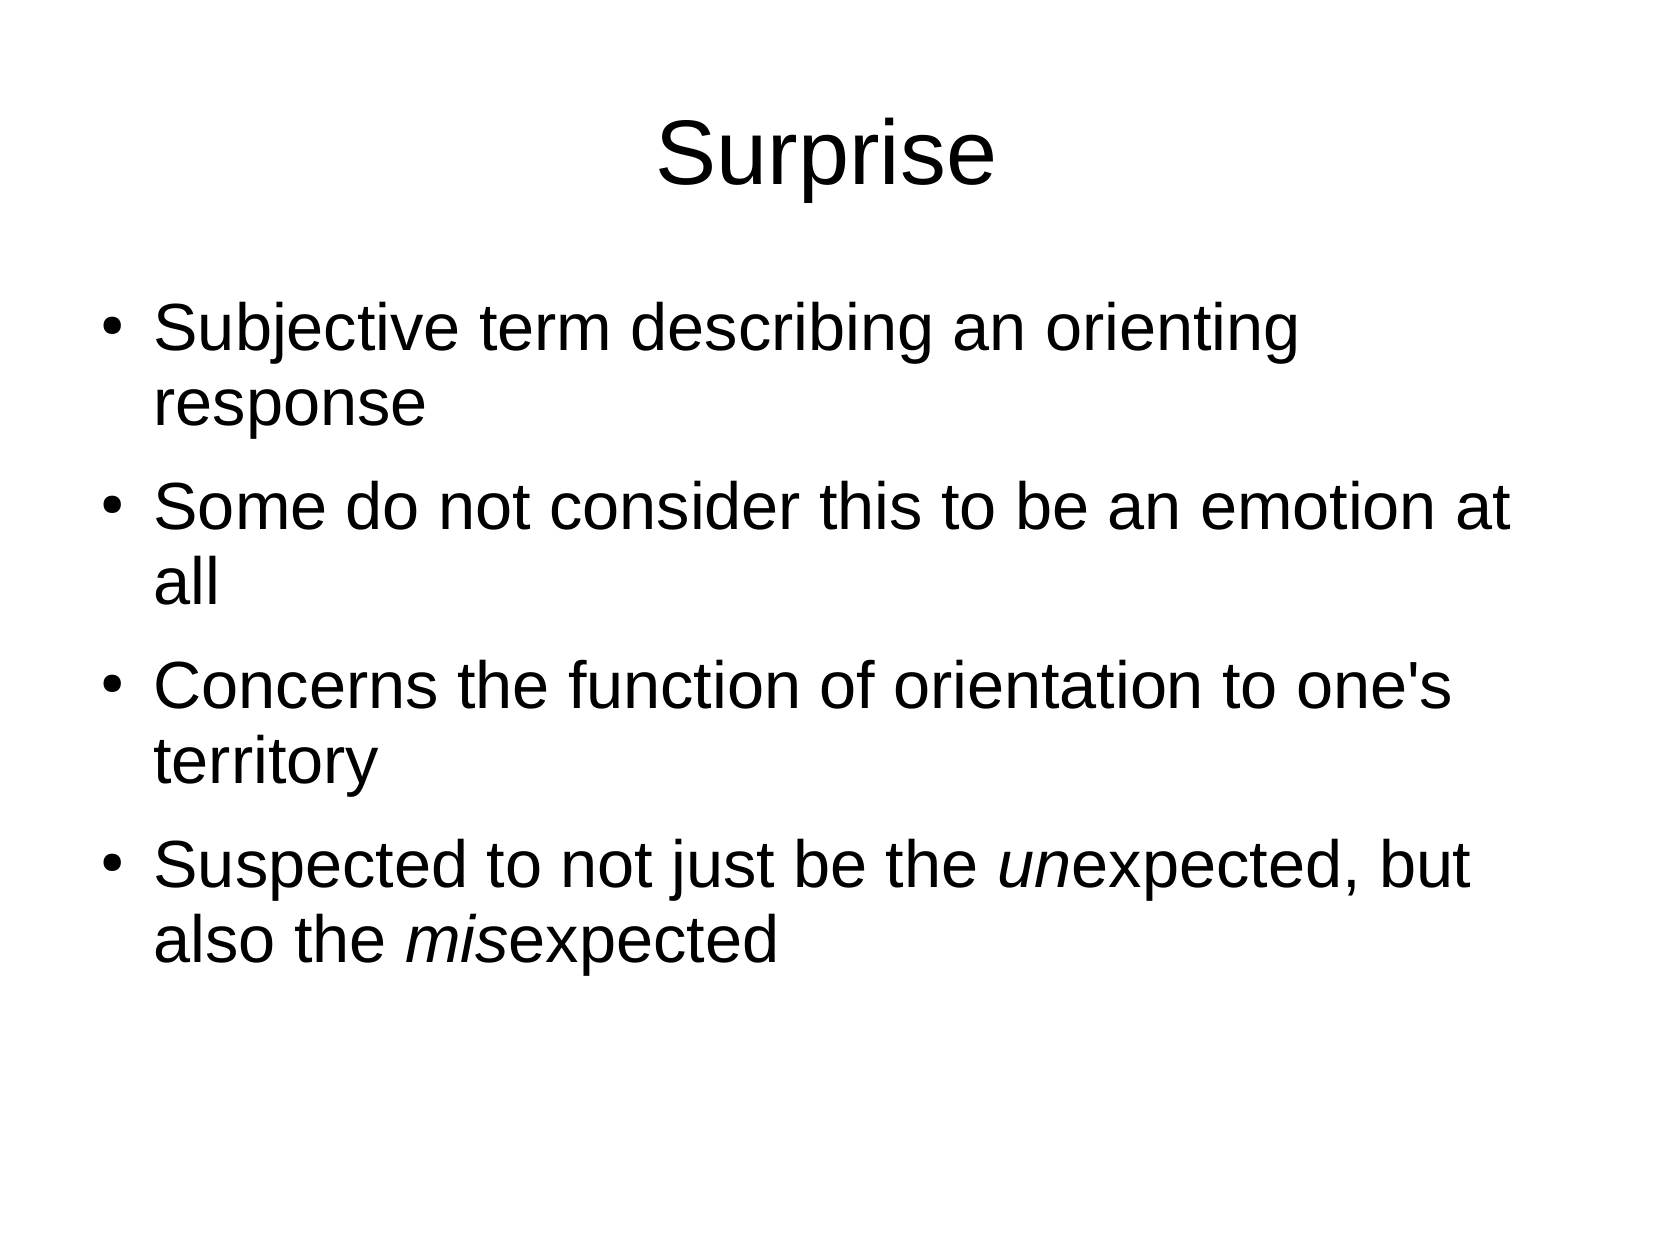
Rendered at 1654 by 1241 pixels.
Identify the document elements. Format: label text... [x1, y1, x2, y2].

title Surprise [82, 56, 1571, 250]
list Subjective term describing an orienting response Some do not consider this to be an emotion at all Concerns the function of orientation to one's territory Suspected to not just be the unexpected, but also the misexpected [82, 290, 1571, 1094]
